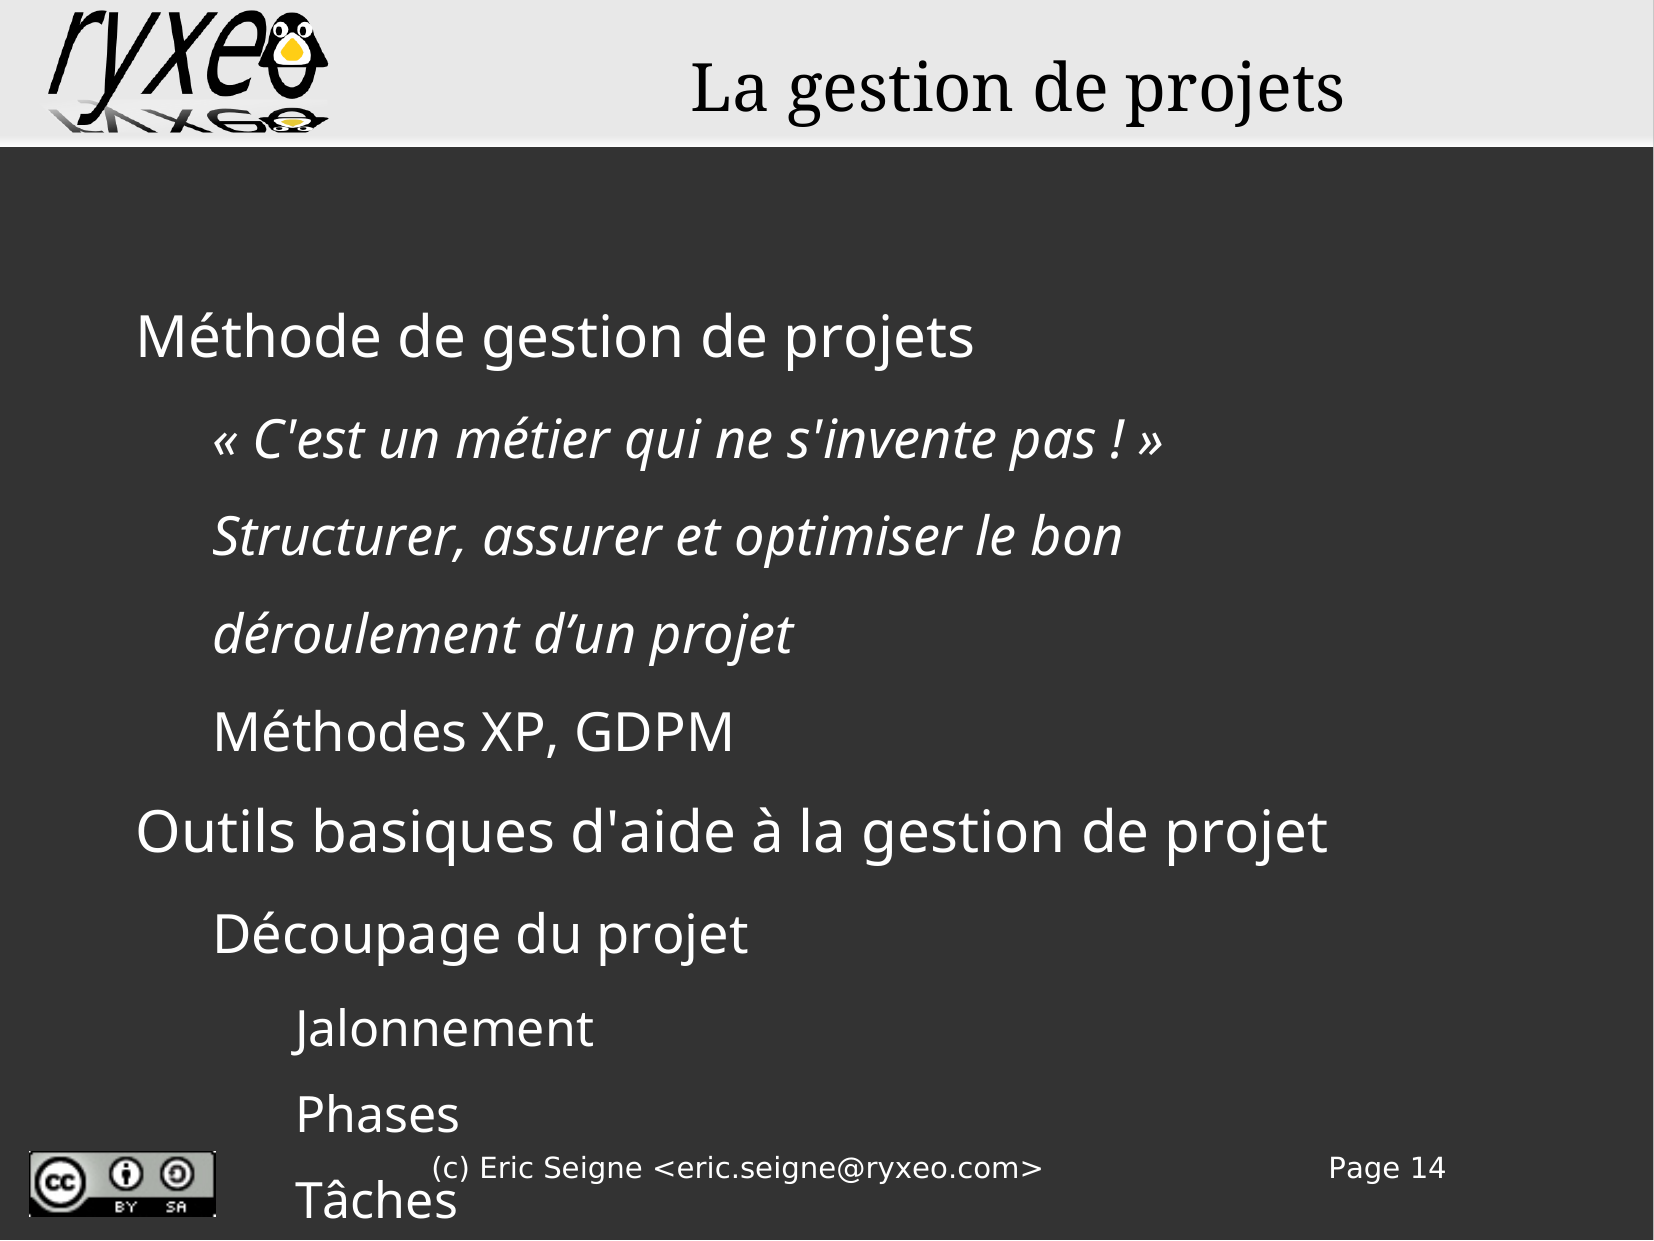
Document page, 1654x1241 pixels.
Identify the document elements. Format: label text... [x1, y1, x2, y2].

list Méthode de gestion de projets « C'est un métier qui ne s'invente pas ! » Structurer, assurer et optimiser le bon déroulement d’un projet Méthodes XP, GDPM Outils basiques d'aide à la gestion de projet Découpage du projet Jalonnement Phases Tâches [118, 295, 1522, 1126]
picture [0, 0, 1654, 147]
title La gestion de projets [442, 29, 1595, 142]
picture [29, 1151, 216, 1217]
